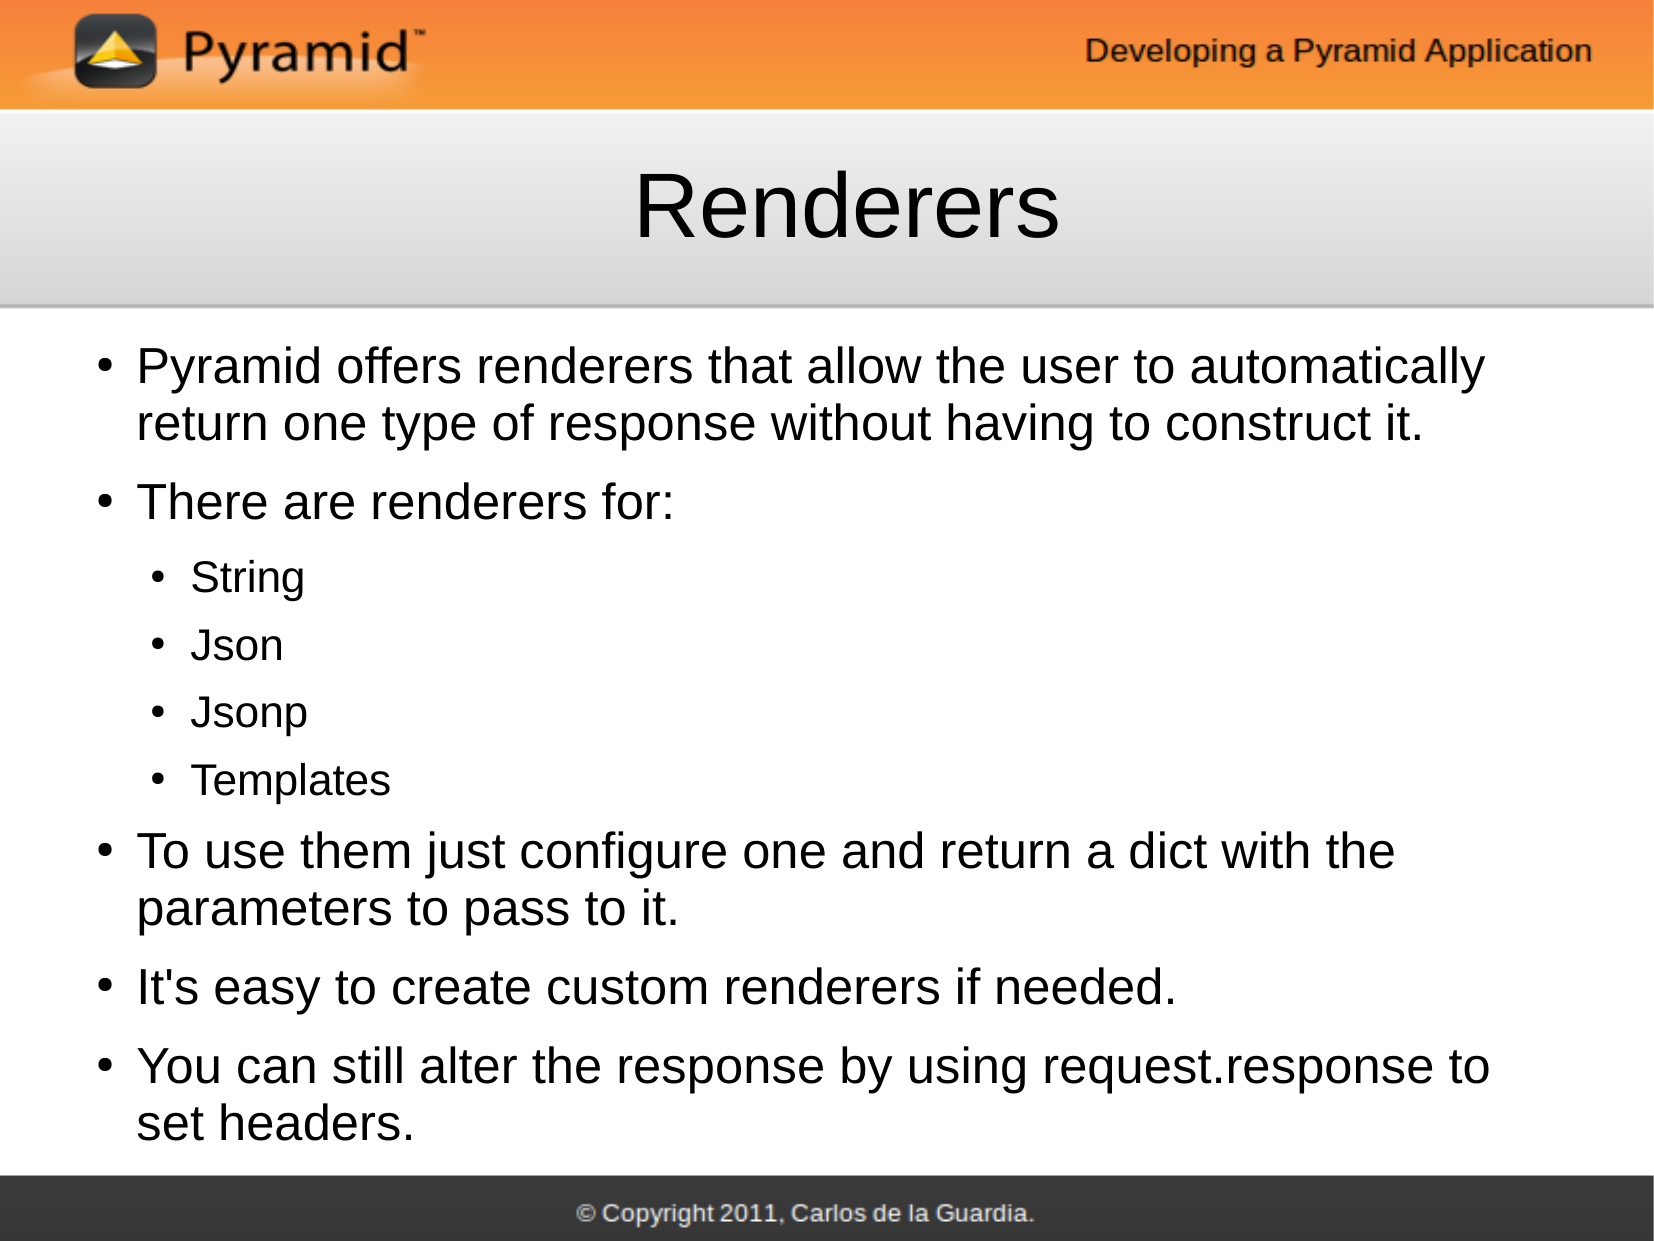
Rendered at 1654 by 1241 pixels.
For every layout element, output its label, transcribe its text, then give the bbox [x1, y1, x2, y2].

list Pyramid offers renderers that allow the user to automatically return one type of response without having to construct it. There are renderers for: String Json Jsonp Templates To use them just configure one and return a dict with the parameters to pass to it. It's easy to create custom renderers if needed. You can still alter the response by using request.response to set headers. [82, 337, 1571, 1157]
title Renderers [82, 112, 1613, 301]
picture [0, 0, 1654, 1241]
